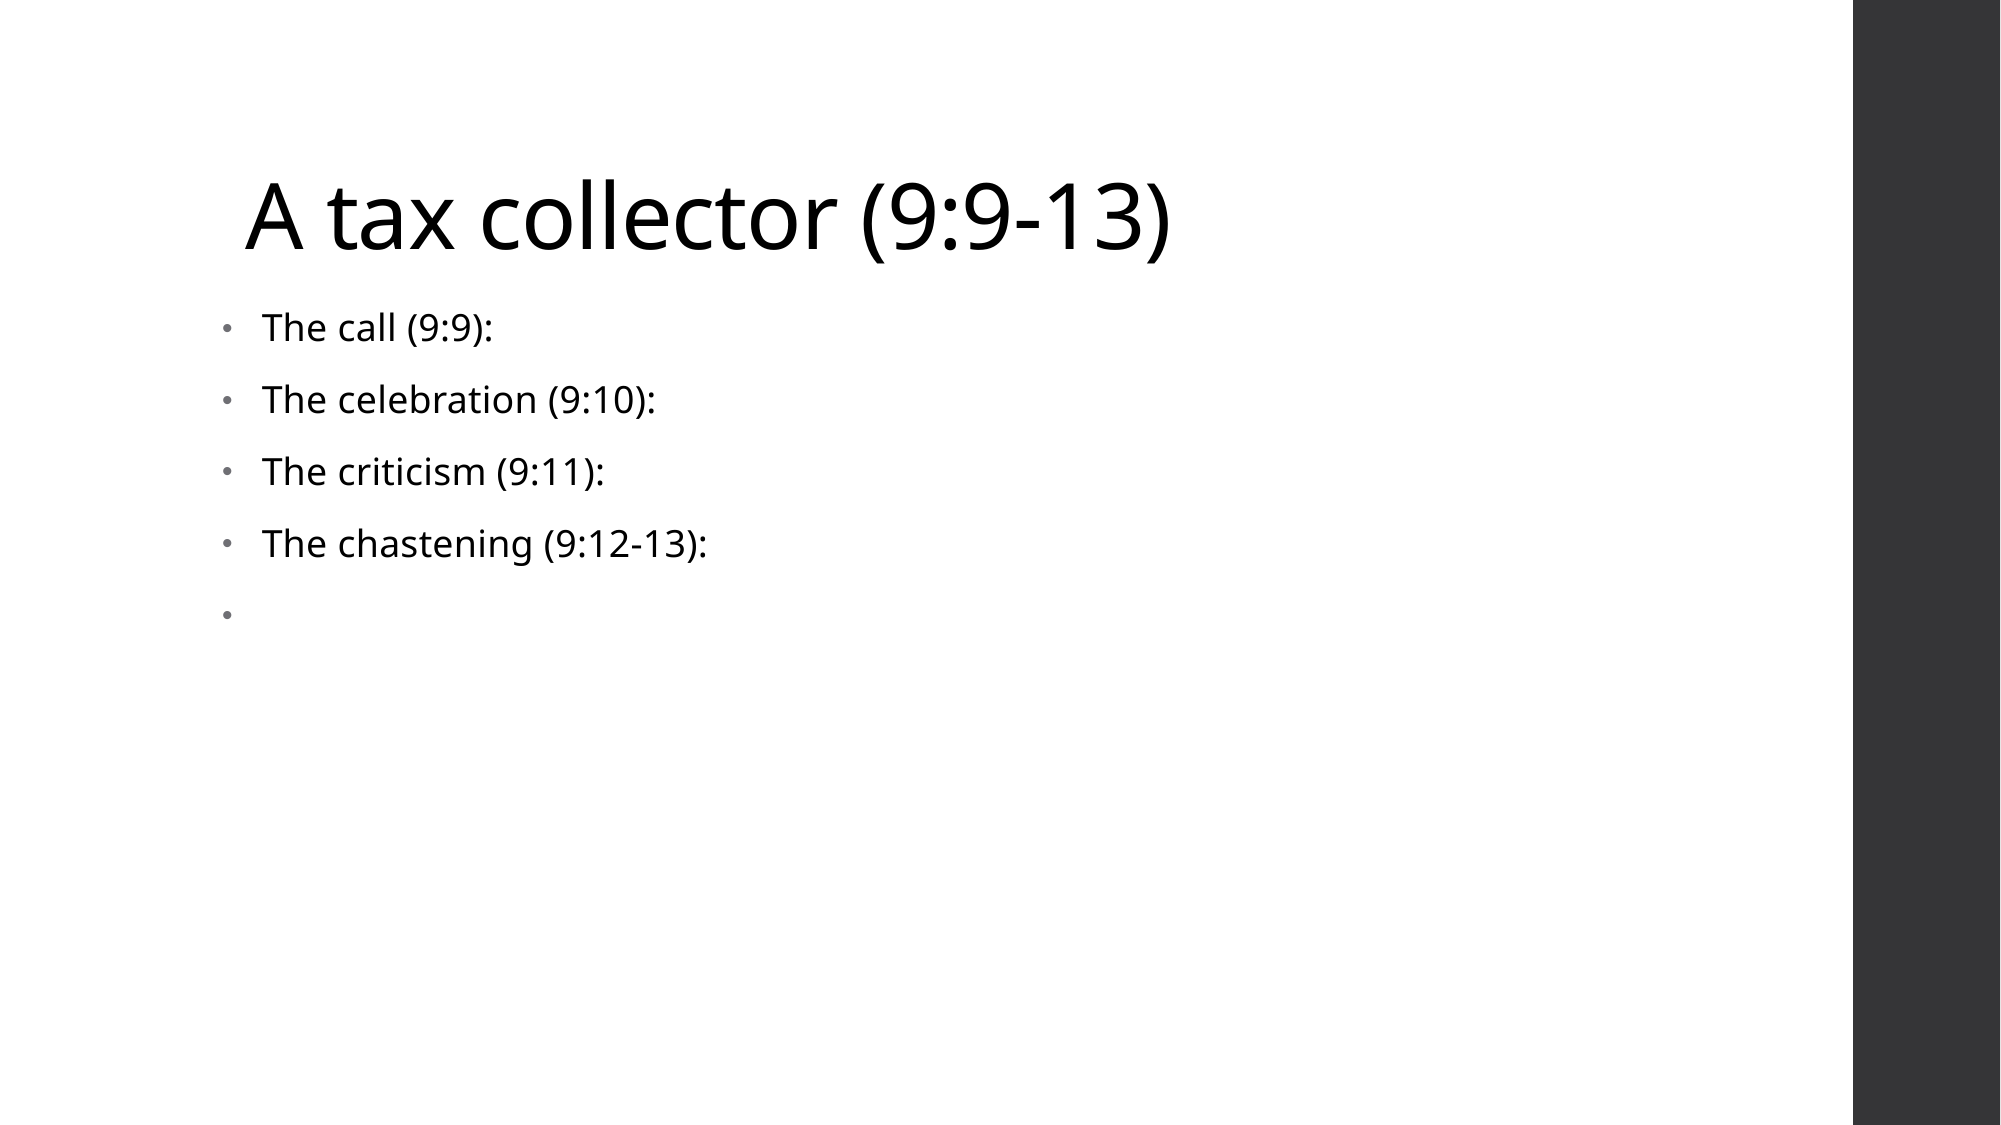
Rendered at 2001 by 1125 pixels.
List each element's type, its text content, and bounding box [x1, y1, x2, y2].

title A tax collector (9:9-13) [206, 60, 1797, 278]
list The call (9:9): The celebration (9:10): The criticism (9:11): The chastening (9:12-13): [206, 299, 1617, 1014]
